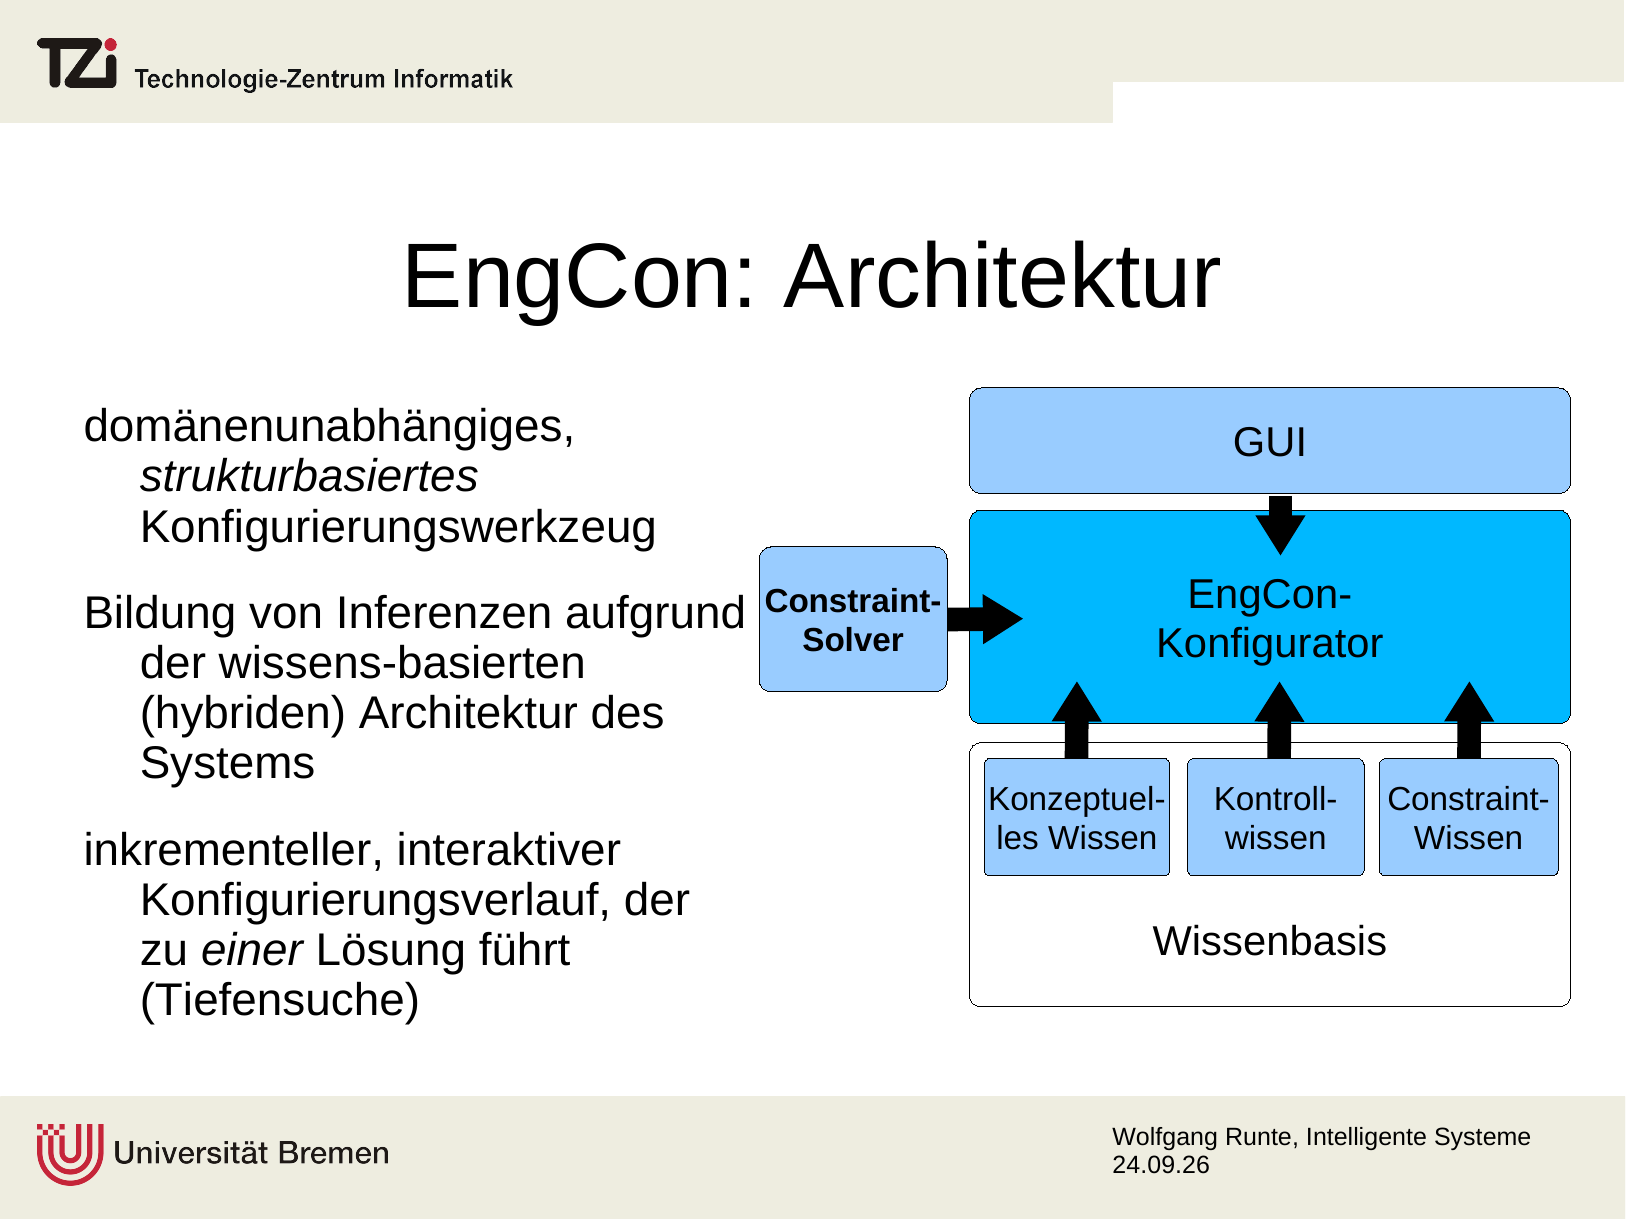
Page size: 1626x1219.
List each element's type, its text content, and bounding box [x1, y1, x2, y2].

text_box Constraint- Wissen [1379, 758, 1559, 876]
text_box Wissenbasis [969, 742, 1571, 1007]
picture [37, 38, 513, 93]
text_box Constraint- Solver [759, 546, 948, 692]
text_box Konzeptuel- les Wissen [984, 758, 1170, 876]
title EngCon: Architektur [112, 162, 1513, 393]
text_box EngCon- Konfigurator [969, 510, 1571, 724]
text_box Kontroll- wissen [1187, 758, 1365, 876]
text_box GUI [969, 387, 1571, 494]
list domänenunabhängiges, strukturbasiertes Konfigurierungswerkzeug Bildung von Inferenzen aufgrund der wissens-basierten (hybriden) Architektur des Systems inkrementeller, interaktiver Konfigurierungsverlauf, der zu einer Lösung führt (Tiefensuche) [83, 401, 748, 1055]
picture [37, 1124, 388, 1186]
